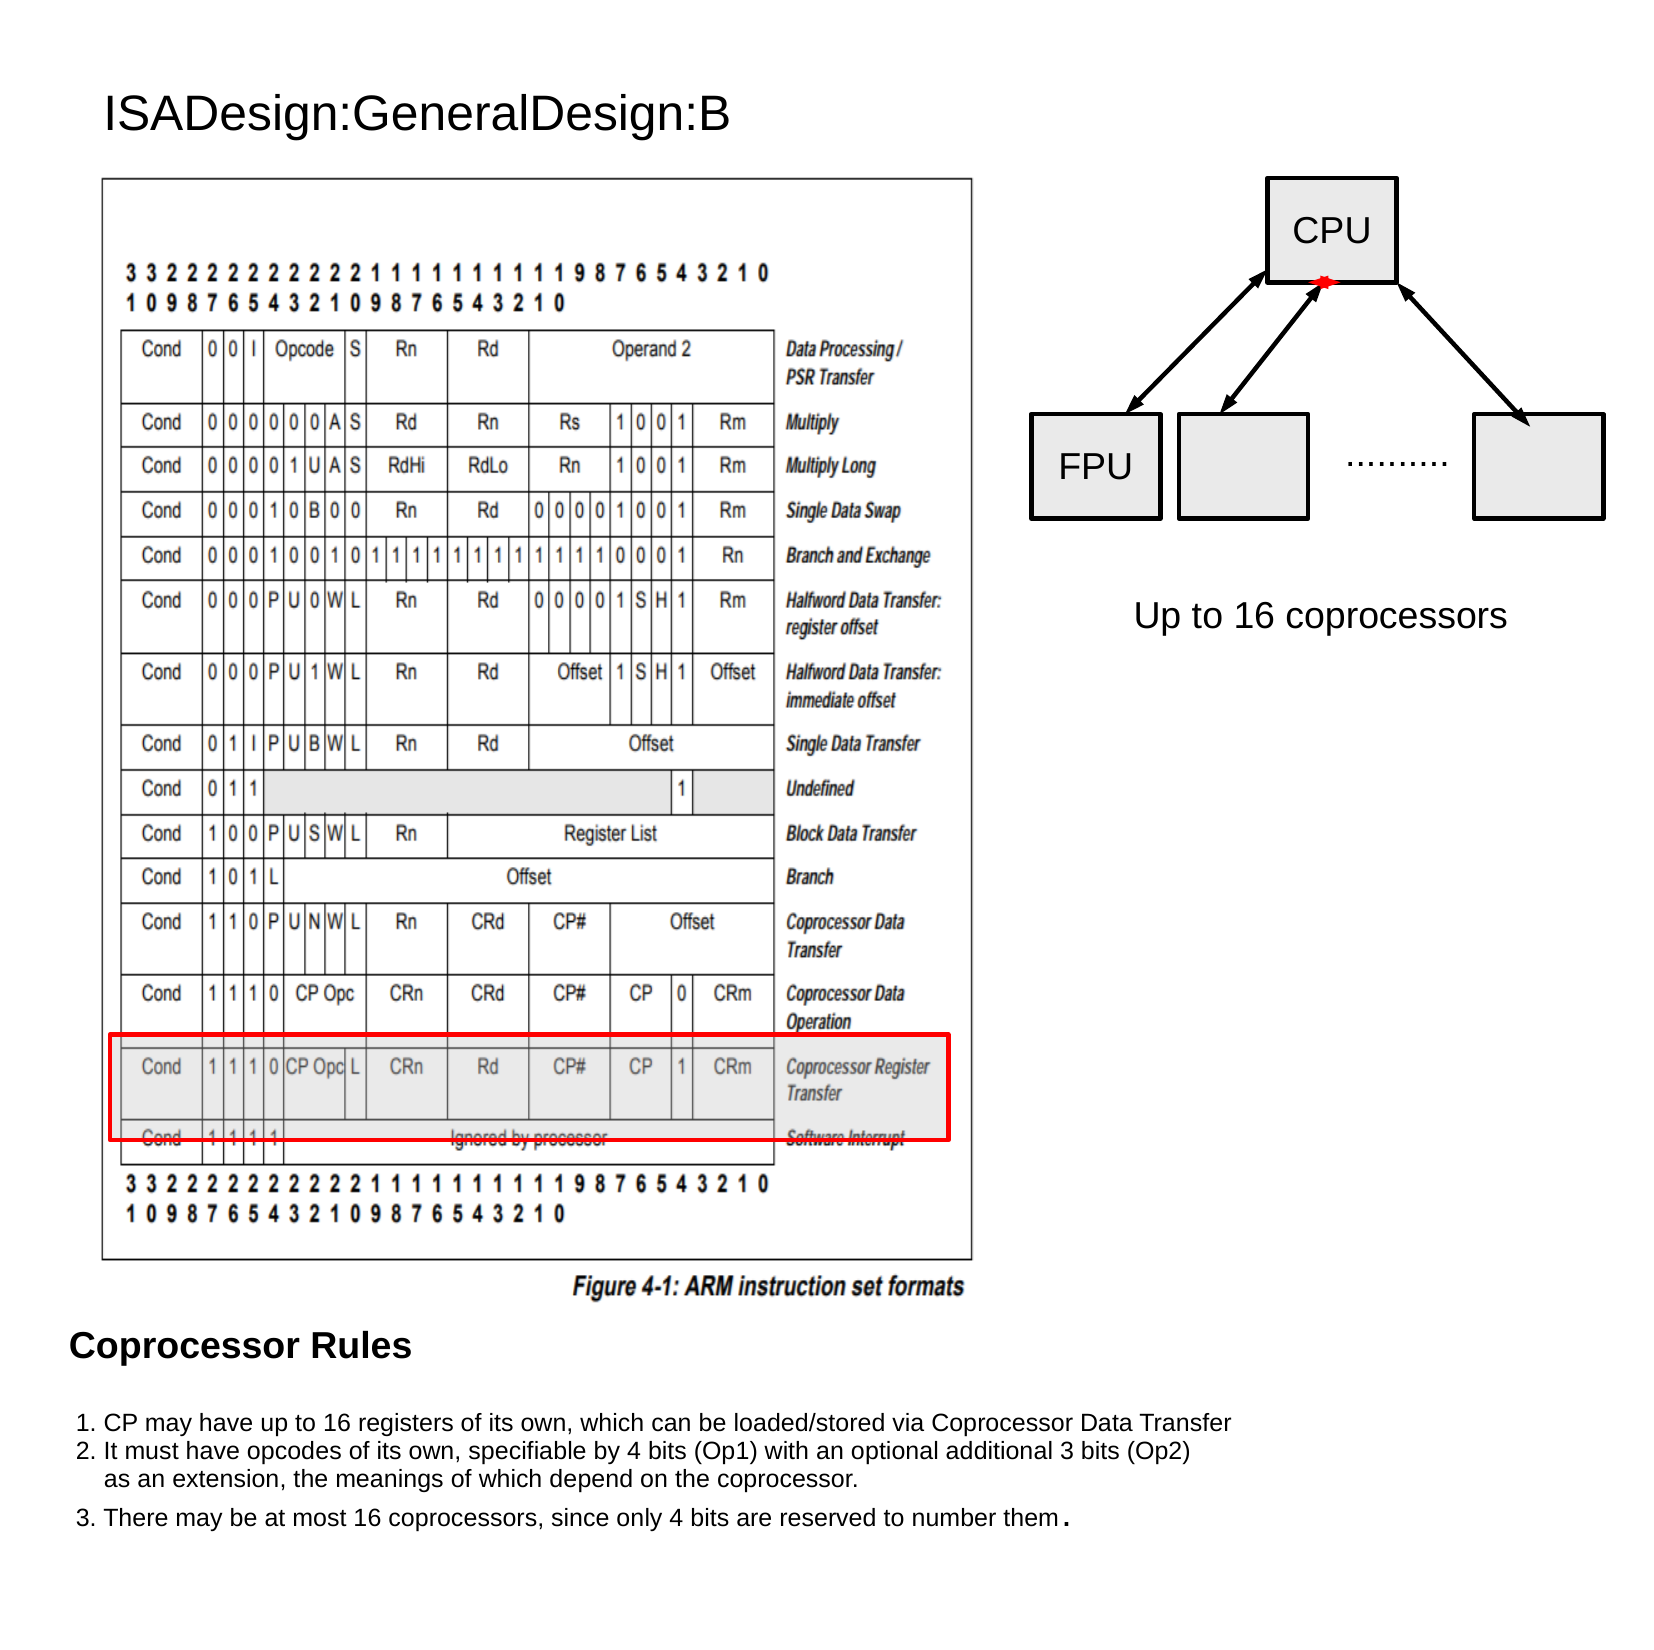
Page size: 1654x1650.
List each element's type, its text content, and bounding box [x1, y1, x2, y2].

text_box .......... [1328, 423, 1468, 485]
text_box Coprocessor Rules 1. CP may have up to 16 registers of its own, which can be loaded/stored via Coprocessor Data Transfer 2. It must have opcodes of its own, specifiable by 4 bits (Op1) with an optional additional 3 bits (Op2) as an extension, the meanings of which depend on the coprocessor. 3. There may be at most 16 coprocessors, since only 4 bits are reserved to number them. [51, 1314, 1252, 1589]
text_box FPU [1031, 414, 1161, 519]
picture [88, 165, 1006, 1309]
text_box [1474, 414, 1604, 519]
text_box ISADesign:GeneralDesign:B [88, 78, 1076, 166]
text_box [109, 1034, 949, 1141]
text_box Up to 16 coprocessors [1116, 584, 1526, 646]
text_box [1178, 414, 1309, 519]
text_box CPU [1267, 177, 1397, 283]
